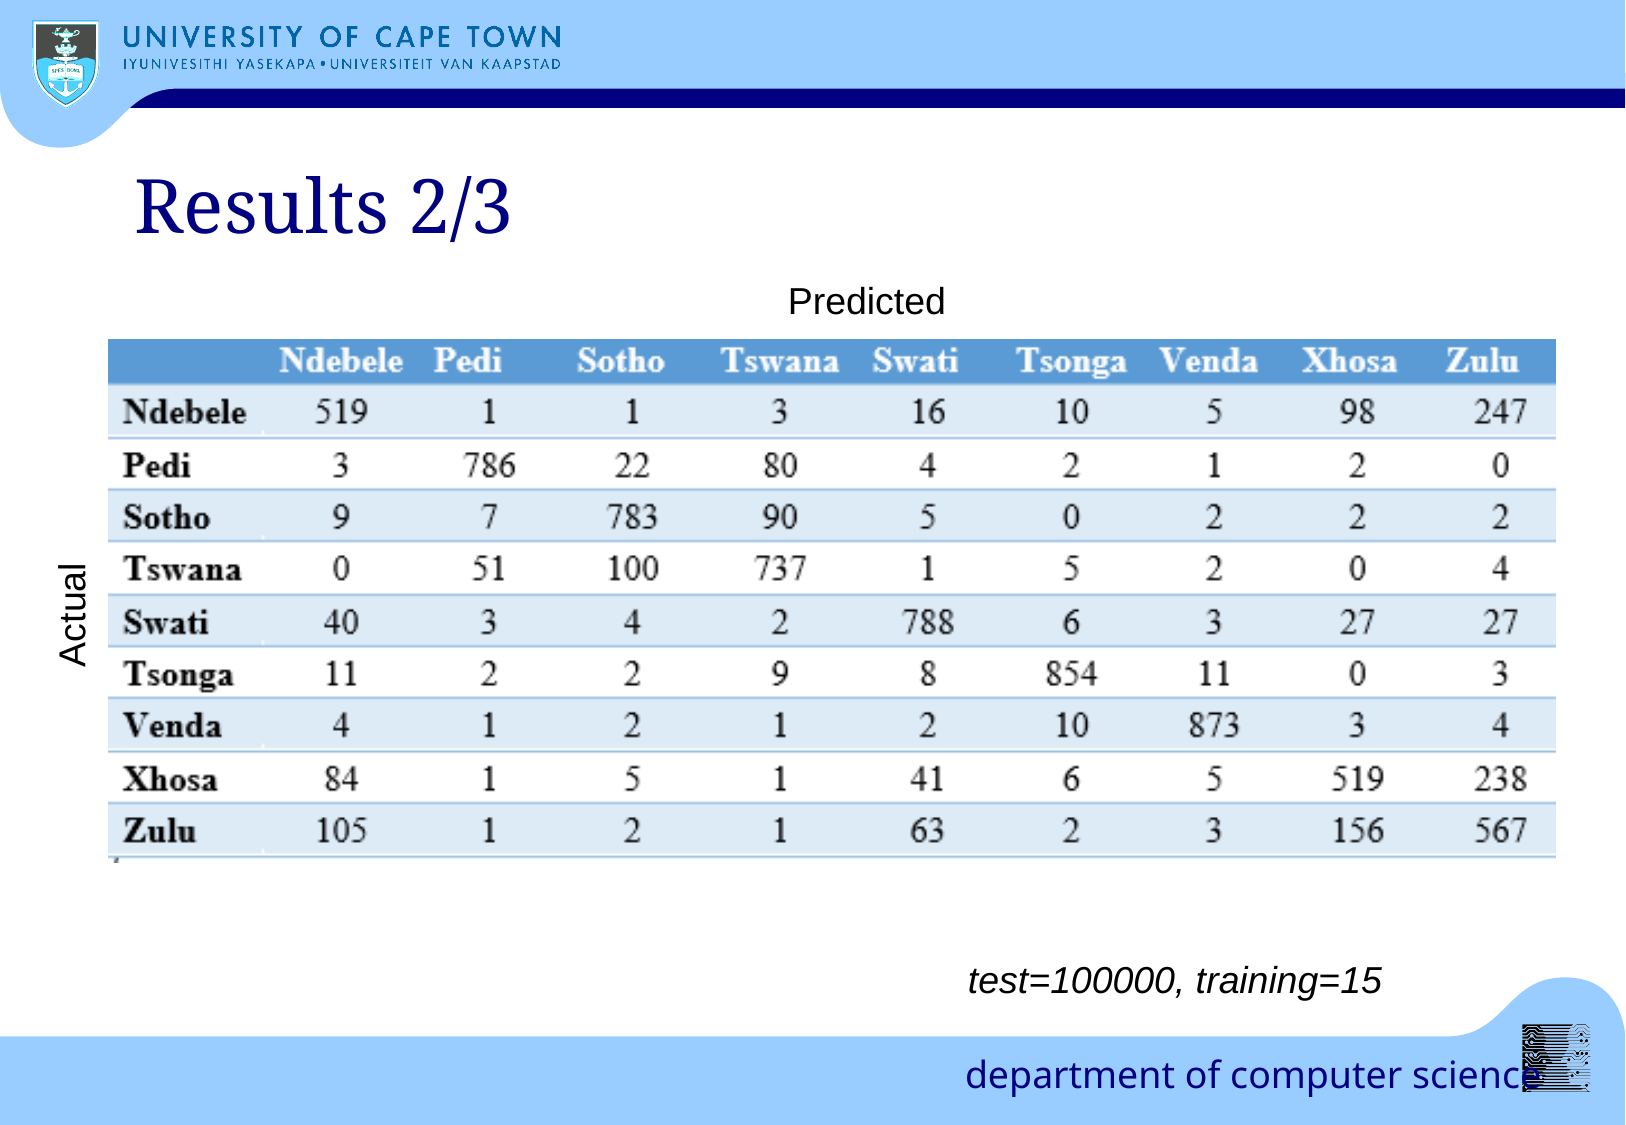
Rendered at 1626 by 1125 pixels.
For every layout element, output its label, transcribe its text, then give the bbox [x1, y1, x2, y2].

picture [1522, 1024, 1591, 1092]
picture [108, 339, 1556, 864]
title Results 2/3 [134, 140, 1571, 268]
picture [120, 23, 563, 71]
text_box test=100000, training=15 [953, 948, 1424, 1014]
text_box Actual [40, 483, 103, 682]
text_box Predicted [773, 270, 972, 333]
picture [1526, 1070, 1536, 1076]
